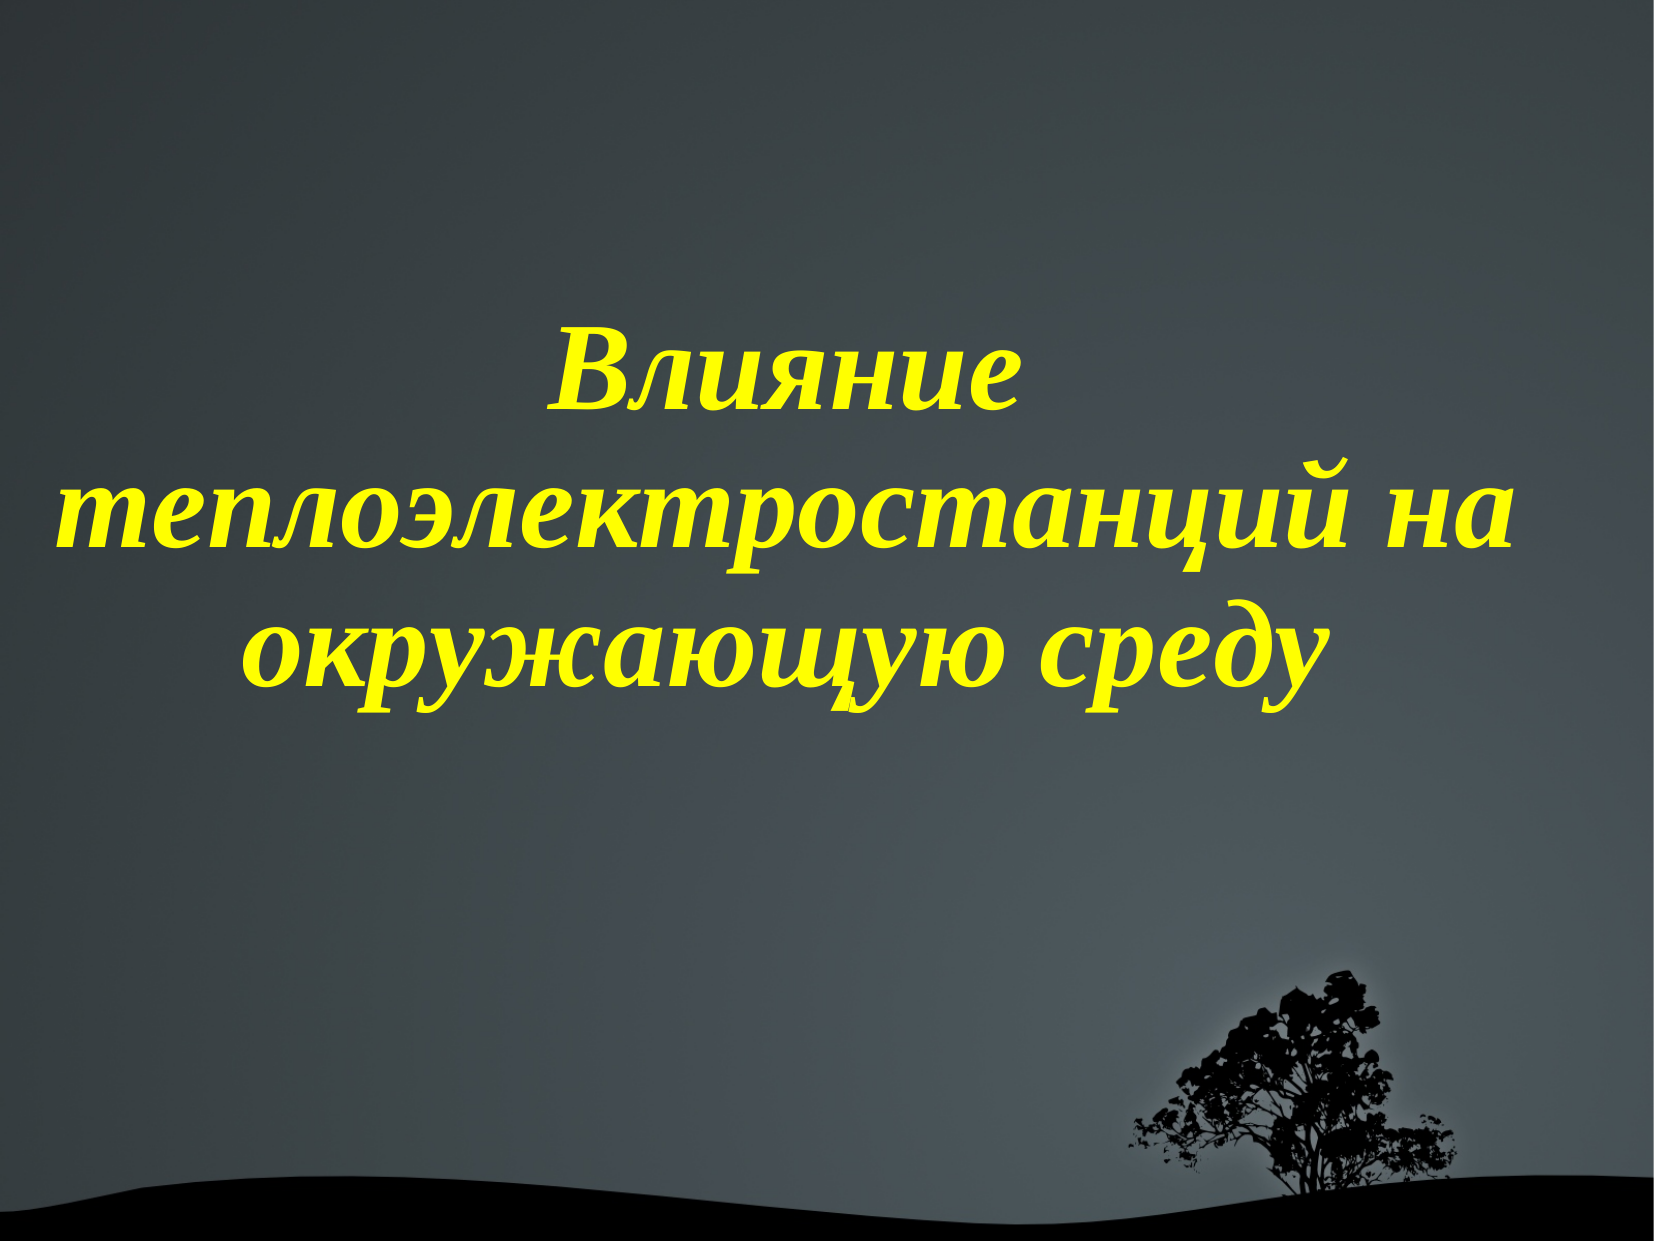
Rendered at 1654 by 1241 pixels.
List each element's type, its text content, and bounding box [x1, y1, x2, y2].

picture [0, 0, 1654, 1241]
text_box Влияние теплоэлектростанций на окружающую среду [19, 263, 1553, 747]
